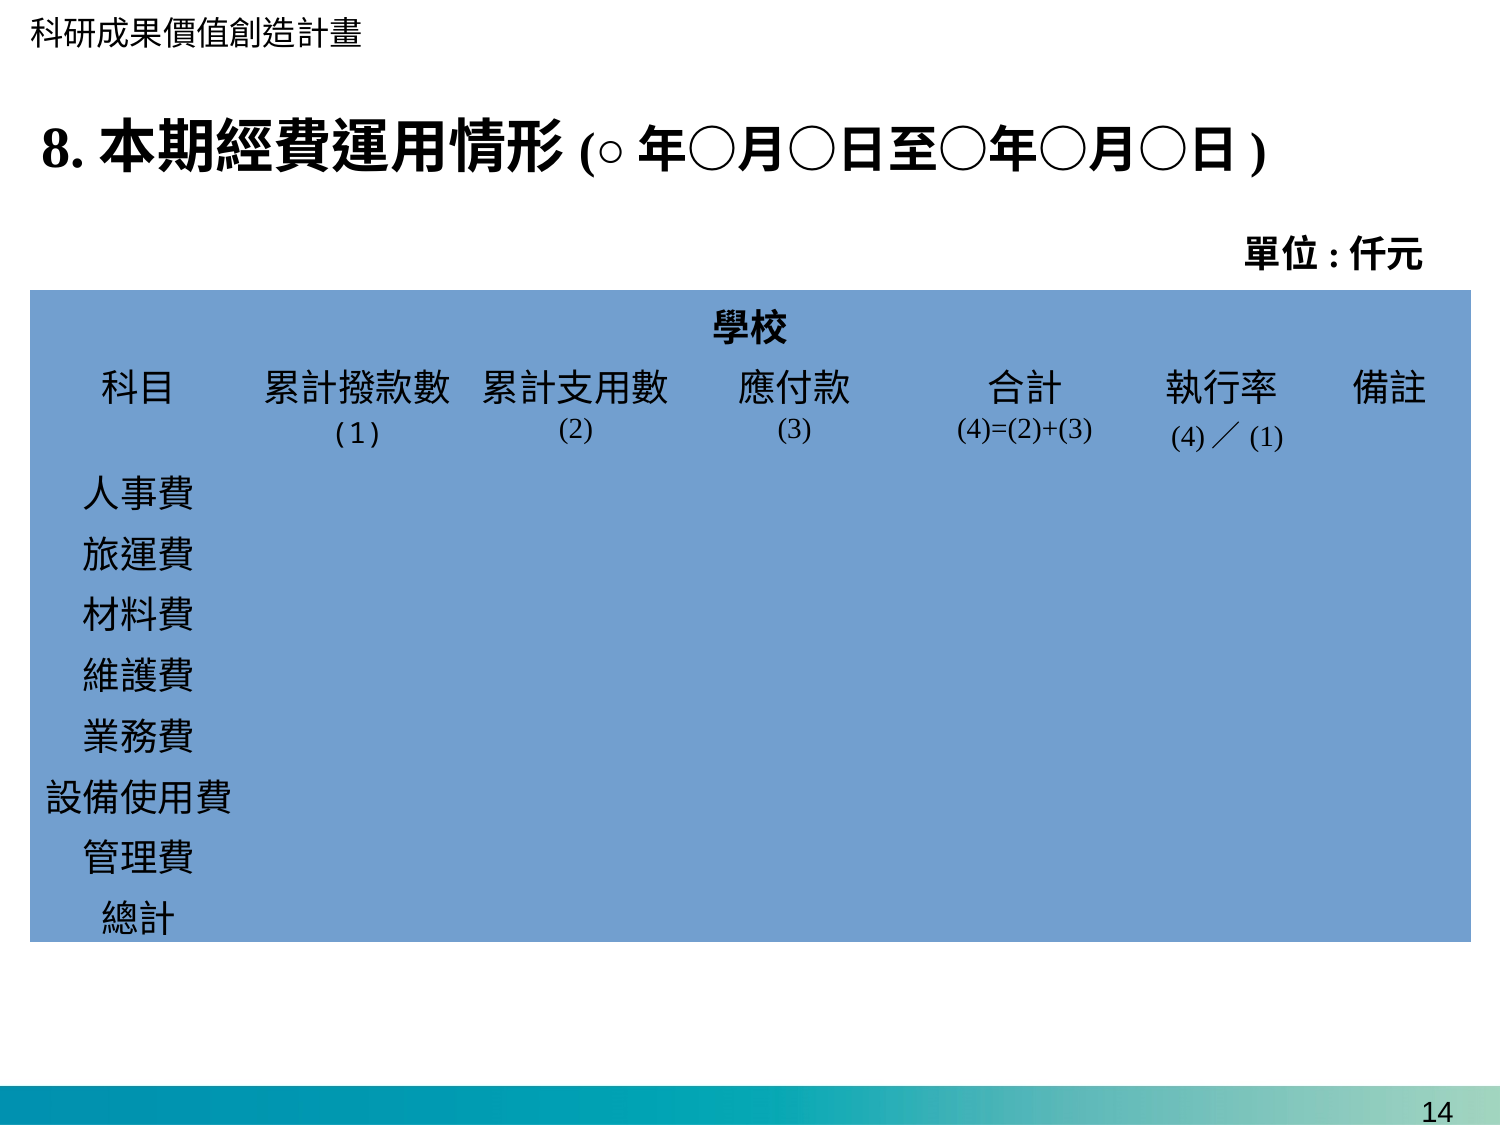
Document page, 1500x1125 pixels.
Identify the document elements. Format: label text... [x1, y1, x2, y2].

table_cell [904, 881, 1146, 942]
table_cell 合計 (4)=(2)+(3) [904, 350, 1146, 457]
table_cell [1309, 821, 1471, 881]
table_cell [1309, 639, 1471, 699]
table_cell [1146, 457, 1309, 517]
table_cell [1309, 699, 1471, 760]
table_cell 累計撥款數(1) [248, 350, 467, 457]
table_cell [904, 699, 1146, 760]
table_cell [1309, 881, 1471, 942]
table_cell [685, 881, 904, 942]
table_cell 累計支用數(2) [467, 350, 685, 457]
table_cell [1146, 881, 1309, 942]
table_cell 業務費 [30, 699, 248, 760]
table_cell [904, 578, 1146, 639]
table_cell [685, 760, 904, 821]
table_header 學校 [30, 290, 1471, 350]
table_cell 維護費 [30, 639, 248, 699]
table_cell [248, 760, 467, 821]
table_cell [685, 457, 904, 517]
table_cell [467, 639, 685, 699]
table_cell [904, 517, 1146, 578]
text_box 13 [1406, 1085, 1500, 1125]
table_cell [1146, 760, 1309, 821]
table_cell 執行率(4)／(1) [1146, 350, 1309, 457]
table_cell [467, 760, 685, 821]
table_cell [248, 457, 467, 517]
table_cell 人事費 [30, 457, 248, 517]
table_cell [904, 821, 1146, 881]
table_cell 應付款 (3) [685, 350, 904, 457]
table_cell [1309, 517, 1471, 578]
table_cell [1309, 578, 1471, 639]
table_cell [248, 517, 467, 578]
table_cell [248, 881, 467, 942]
table_cell [1309, 457, 1471, 517]
table_cell [248, 821, 467, 881]
table_cell [467, 881, 685, 942]
table_cell [1146, 639, 1309, 699]
table_cell [904, 457, 1146, 517]
table_cell [904, 760, 1146, 821]
table_cell [467, 457, 685, 517]
text_box 單位:仟元 [1228, 222, 1454, 283]
table_cell [685, 821, 904, 881]
table_cell [685, 699, 904, 760]
text_box 8.本期經費運用情形(○年○月○日至○年○月○日) [26, 102, 1282, 187]
table_cell [685, 639, 904, 699]
table_cell [1309, 760, 1471, 821]
table_cell [248, 699, 467, 760]
table_cell [1146, 821, 1309, 881]
table_cell [1146, 517, 1309, 578]
table_cell [685, 578, 904, 639]
table_cell [1146, 578, 1309, 639]
table_cell [467, 517, 685, 578]
table_cell 總計 [30, 881, 248, 942]
table_cell 管理費 [30, 821, 248, 881]
table_cell [685, 517, 904, 578]
table_cell 旅運費 [30, 517, 248, 578]
table_cell 備註 [1309, 350, 1471, 457]
table_cell [467, 821, 685, 881]
table_cell 材料費 [30, 578, 248, 639]
table_cell [467, 578, 685, 639]
table_cell [248, 578, 467, 639]
table_cell 設備使用費 [30, 760, 248, 821]
table_cell [248, 639, 467, 699]
table_cell [467, 699, 685, 760]
table_cell 科目 [30, 350, 248, 457]
table_cell [1146, 699, 1309, 760]
table_cell [904, 639, 1146, 699]
